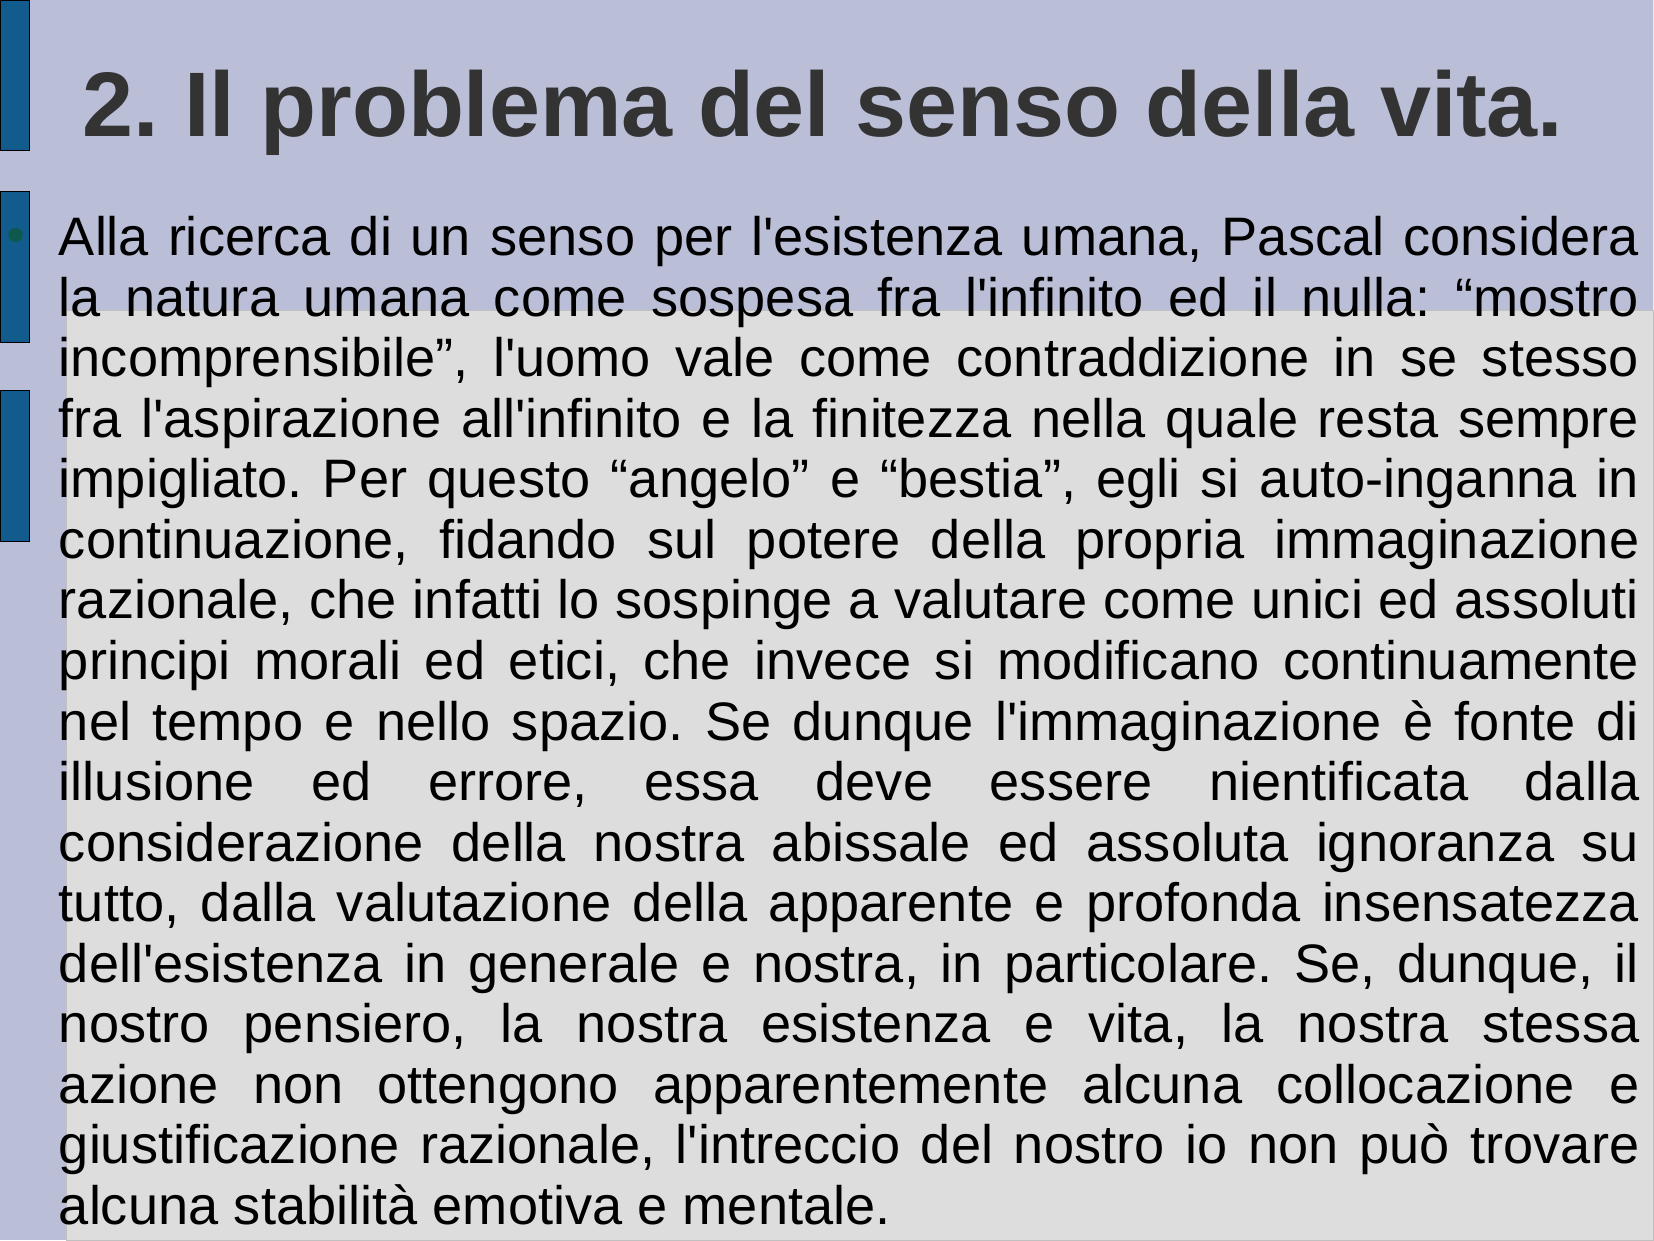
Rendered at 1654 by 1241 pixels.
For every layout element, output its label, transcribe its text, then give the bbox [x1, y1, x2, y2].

list Alla ricerca di un senso per l'esistenza umana, Pascal considera la natura umana come sospesa fra l'infinito ed il nulla: “mostro incomprensibile”, l'uomo vale come contraddizione in se stesso fra l'aspirazione all'infinito e la finitezza nella quale resta sempre impigliato. Per questo “angelo” e “bestia”, egli si auto-inganna in continuazione, fidando sul potere della propria immaginazione razionale, che infatti lo sospinge a valutare come unici ed assoluti principi morali ed etici, che invece si modificano continuamente nel tempo e nello spazio. Se dunque l'immaginazione è fonte di illusione ed errore, essa deve essere nientificata dalla considerazione della nostra abissale ed assoluta ignoranza su tutto, dalla valutazione della apparente e profonda insensatezza dell'esistenza in generale e nostra, in particolare. Se, dunque, il nostro pensiero, la nostra esistenza e vita, la nostra stessa azione non ottengono apparentemente alcuna collocazione e giustificazione razionale, l'intreccio del nostro io non può trovare alcuna stabilità emotiva e mentale. [0, 206, 1642, 1236]
title 2. Il problema del senso della vita. [70, 29, 1577, 181]
